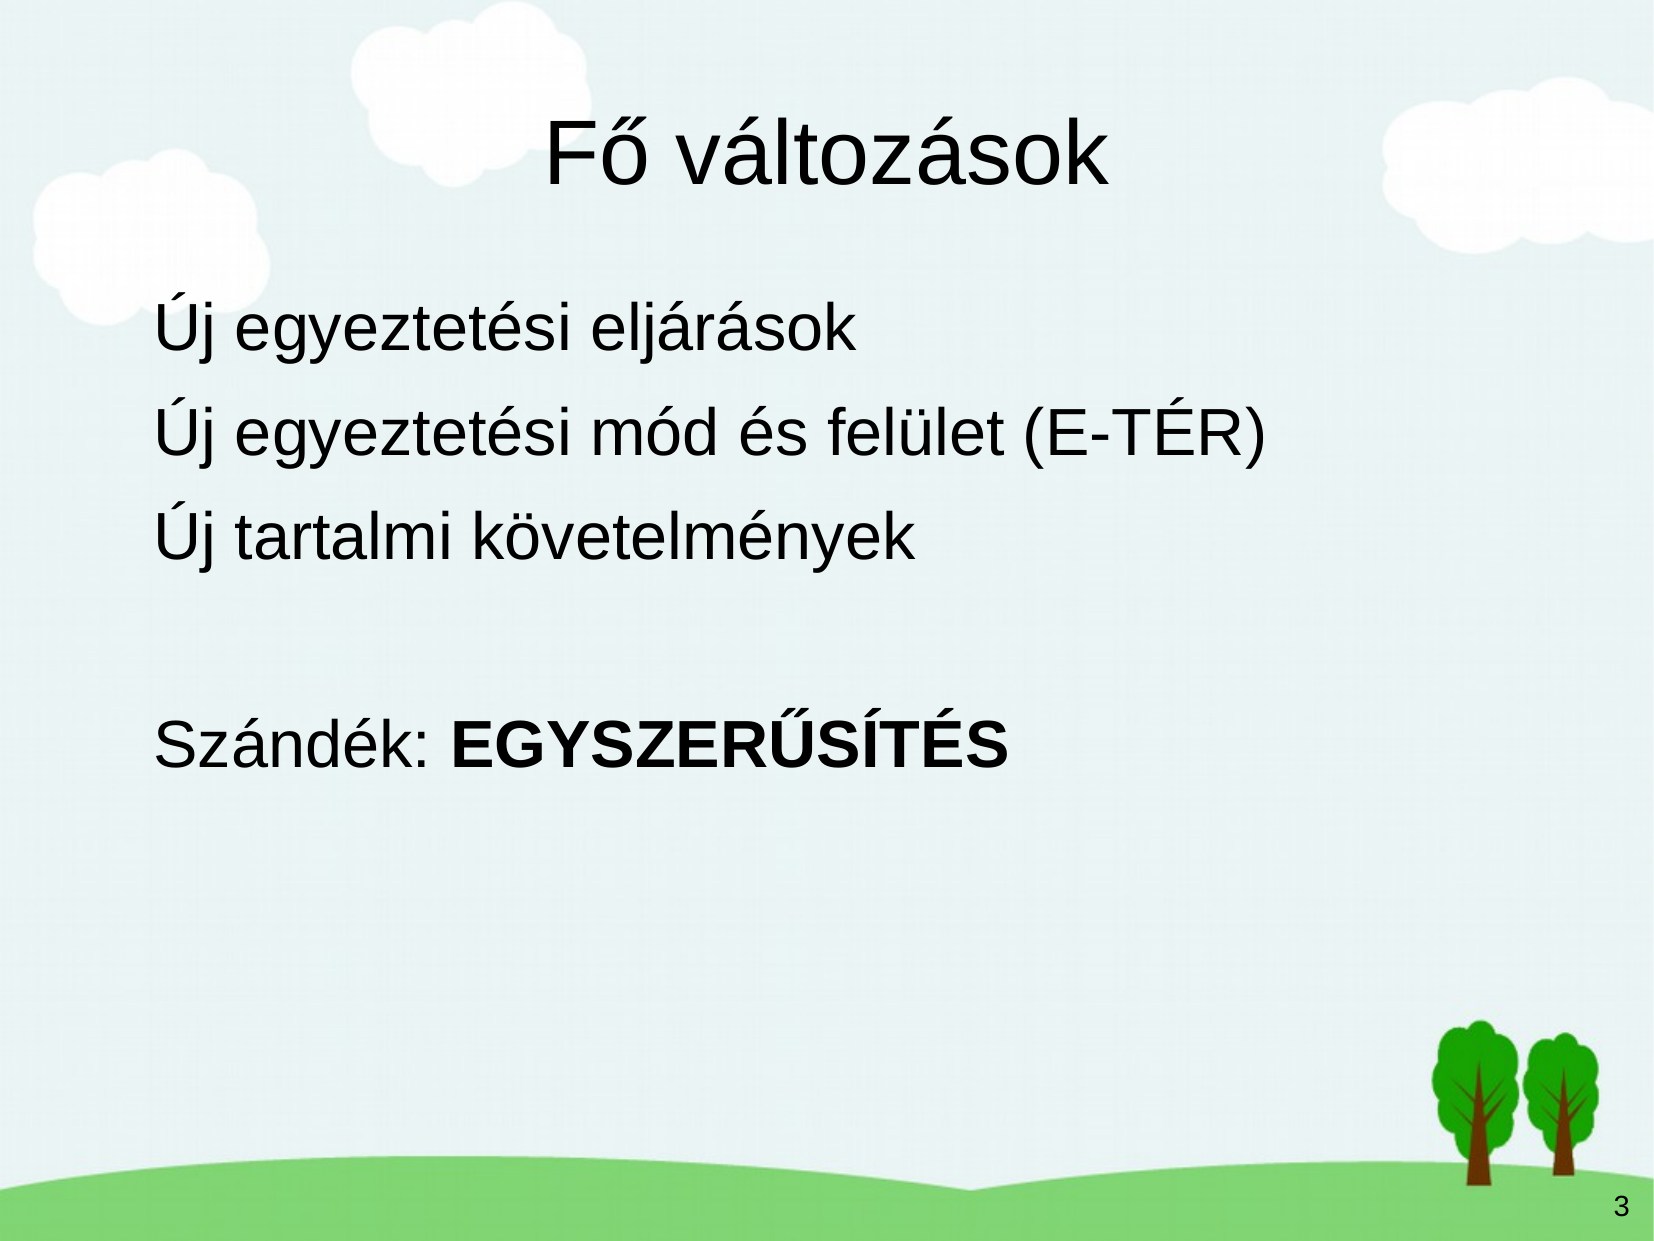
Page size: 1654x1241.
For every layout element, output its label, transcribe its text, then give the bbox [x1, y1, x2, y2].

list Új egyeztetési eljárások Új egyeztetési mód és felület (E-TÉR) Új tartalmi követelmények Szándék: EGYSZERŰSÍTÉS [82, 290, 1571, 1087]
picture [0, 0, 1654, 1241]
title Fő változások [82, 49, 1571, 257]
